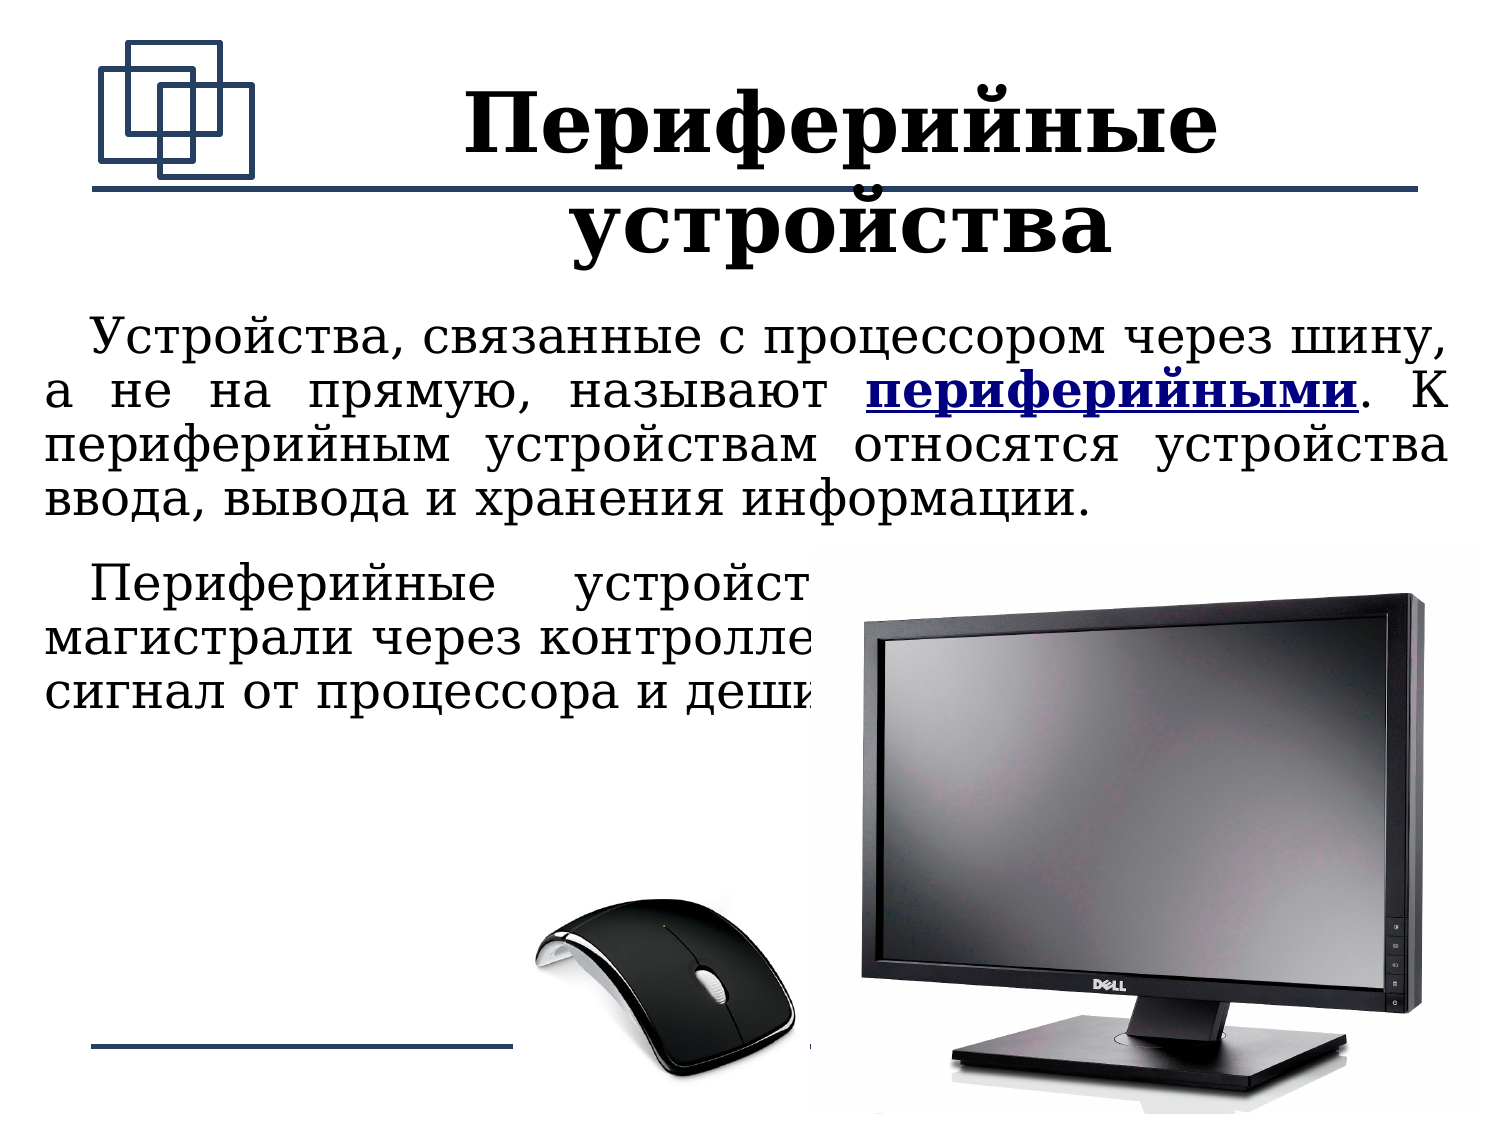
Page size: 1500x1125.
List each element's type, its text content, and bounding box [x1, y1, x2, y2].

picture [513, 885, 810, 1093]
text_box Устройства, связанные с процессором через шину, а не на прямую, называют периферийными. К периферийным устройствам относятся устройства ввода, вывода и хранения информации. Периферийные устройства подключаются к магистрали через контроллеры, которые принимает сигнал от процессора и дешифрирует его. [29, 302, 1465, 916]
text_box Периферийные устройства [236, 49, 1447, 290]
picture [811, 547, 1477, 1114]
